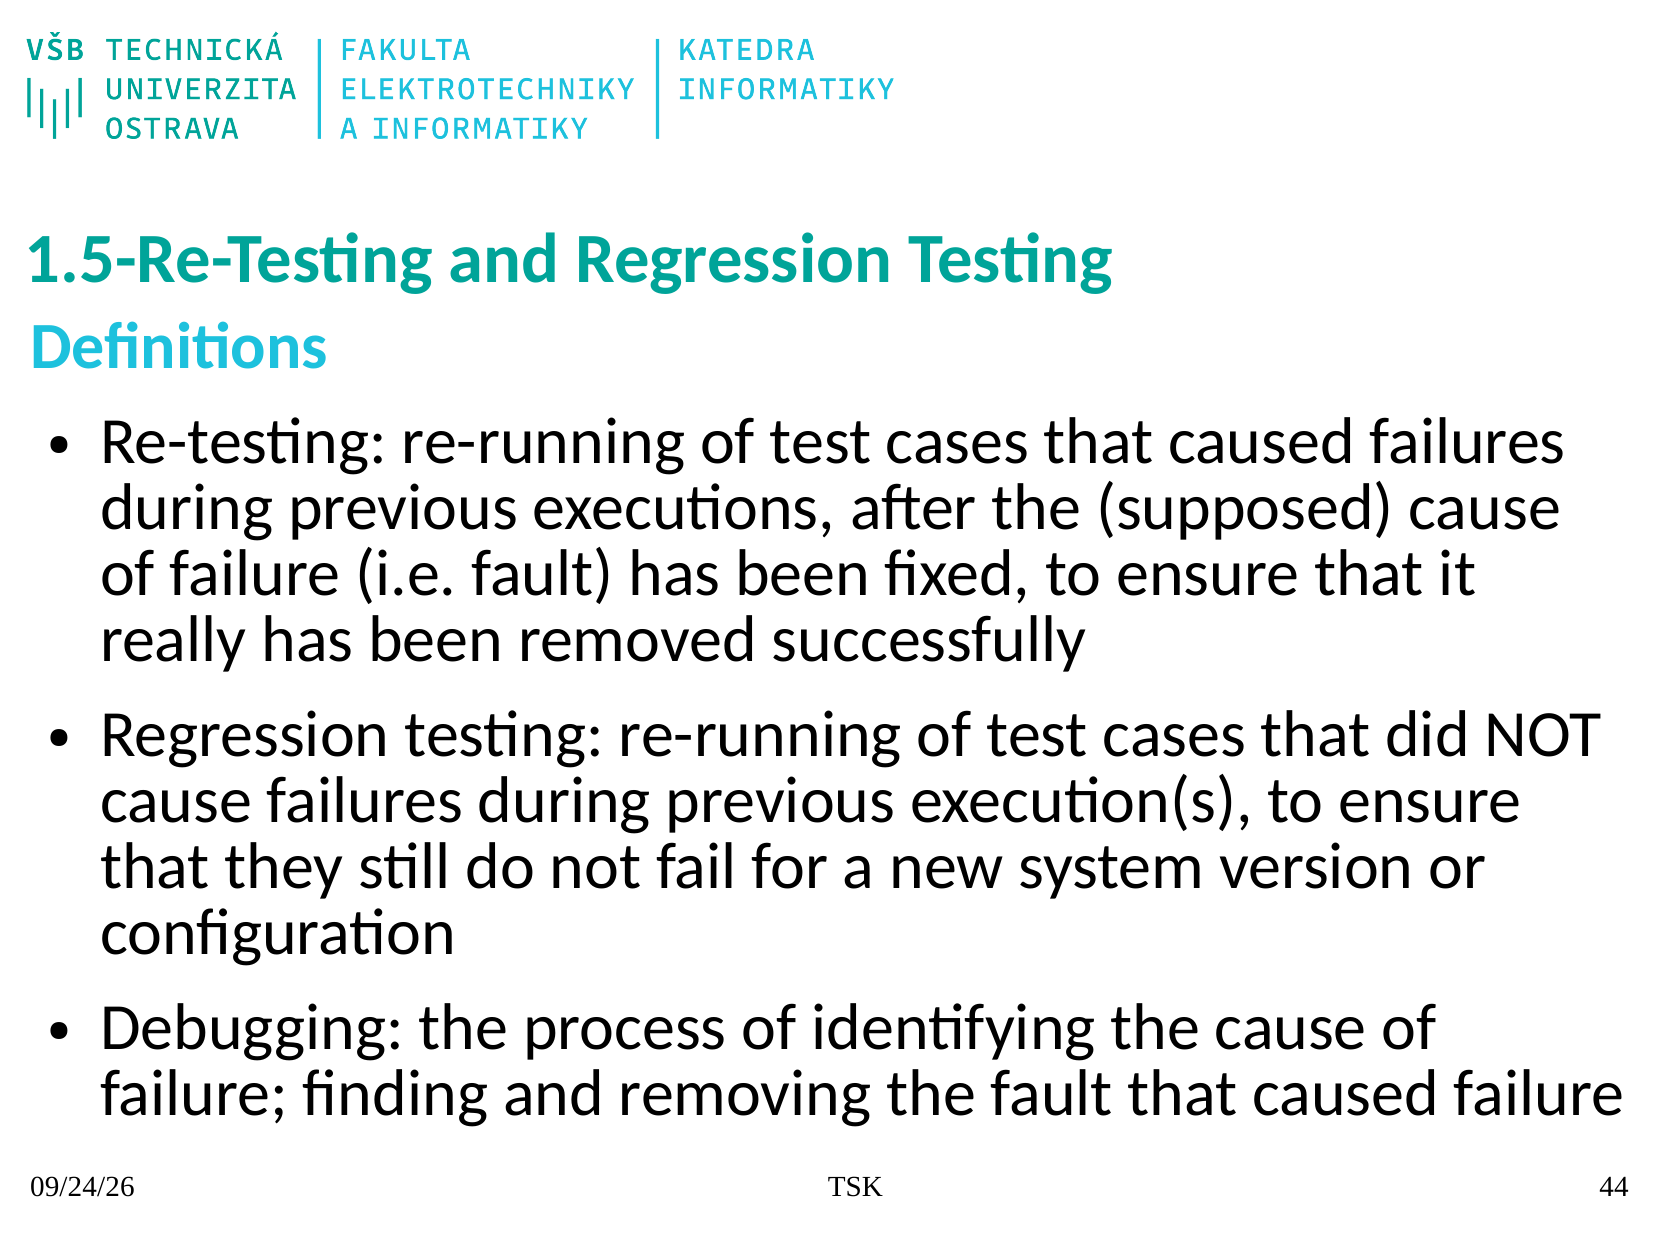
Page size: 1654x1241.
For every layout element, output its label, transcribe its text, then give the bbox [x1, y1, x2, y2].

list Definitions Re-testing: re-running of test cases that caused failures during previous executions, after the (supposed) cause of failure (i.e. fault) has been fixed, to ensure that it really has been removed successfully Regression testing: re-running of test cases that did NOT cause failures during previous execution(s), to ensure that they still do not fail for a new system version or configuration Debugging: the process of identifying the cause of failure; finding and removing the fault that caused failure [30, 318, 1629, 1146]
picture [26, 31, 894, 139]
title 1.5-Re-Testing and Regression Testing [24, 169, 1629, 300]
